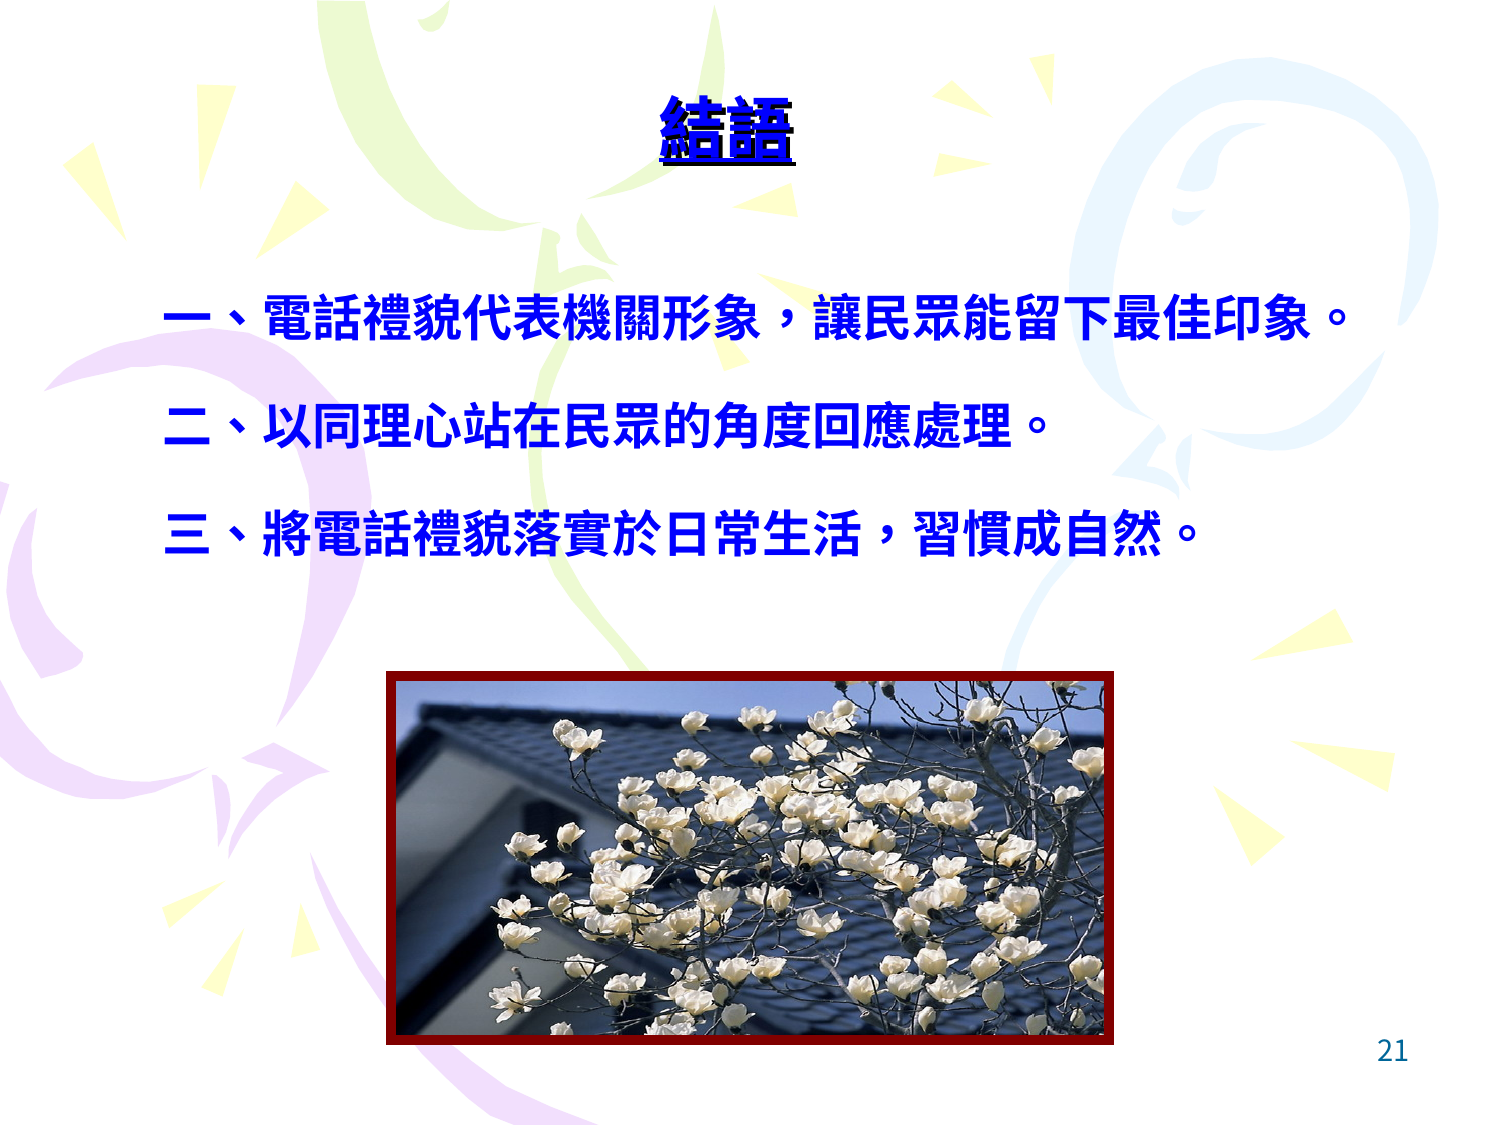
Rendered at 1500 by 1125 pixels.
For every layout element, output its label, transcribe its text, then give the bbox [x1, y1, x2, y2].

text_box 結語 [643, 78, 808, 174]
picture [395, 680, 1105, 1036]
text_box 一、電話禮貌代表機關形象，讓民眾能留下最佳印象。 二、以同理心站在民眾的角度回應處理。 三、將電話禮貌落實於日常生活，習慣成自然。 [147, 231, 1412, 679]
